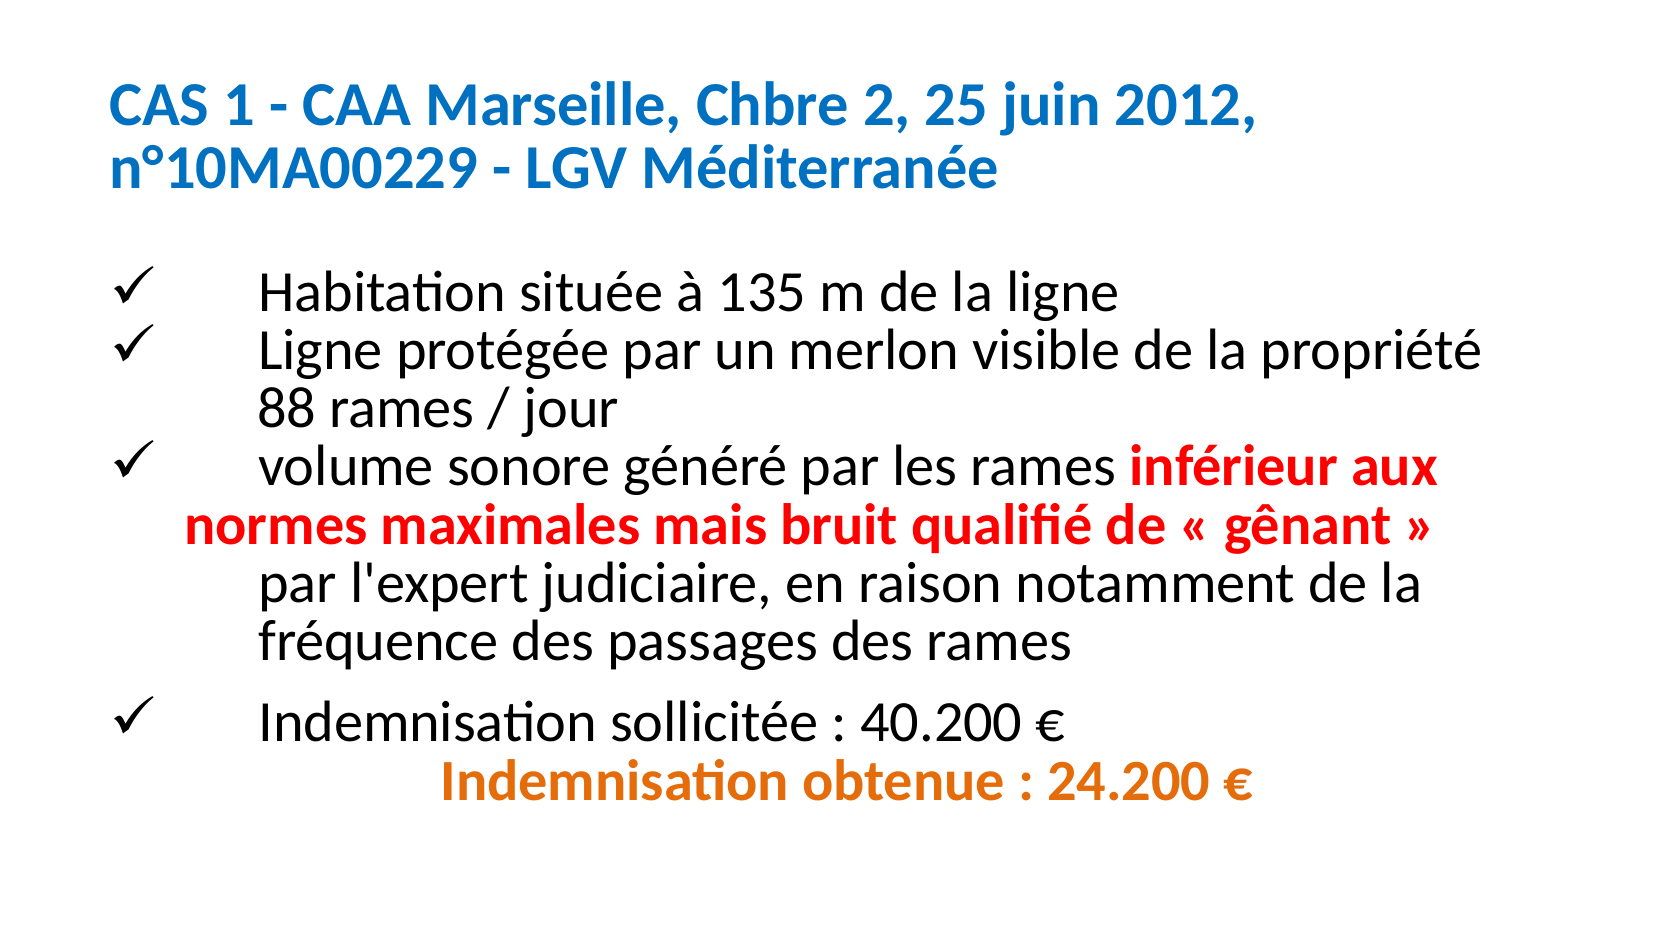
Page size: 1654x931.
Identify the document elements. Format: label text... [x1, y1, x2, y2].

text_box  Habitation située à 135 m de la ligne  Ligne protégée par un merlon visible de la propriété 88 rames / jour  volume sonore généré par les rames inférieur aux normes maximales mais bruit qualifié de « gênant » par l'expert judiciaire, en raison notamment de la fréquence des passages des rames  Indemnisation sollicitée : 40.200 € Indemnisation obtenue : 24.200 € [94, 259, 1524, 857]
text_box CAS 1 - CAA Marseille, Chbre 2, 25 juin 2012, n°10MA00229 - LGV Méditerranée [94, 70, 1560, 212]
